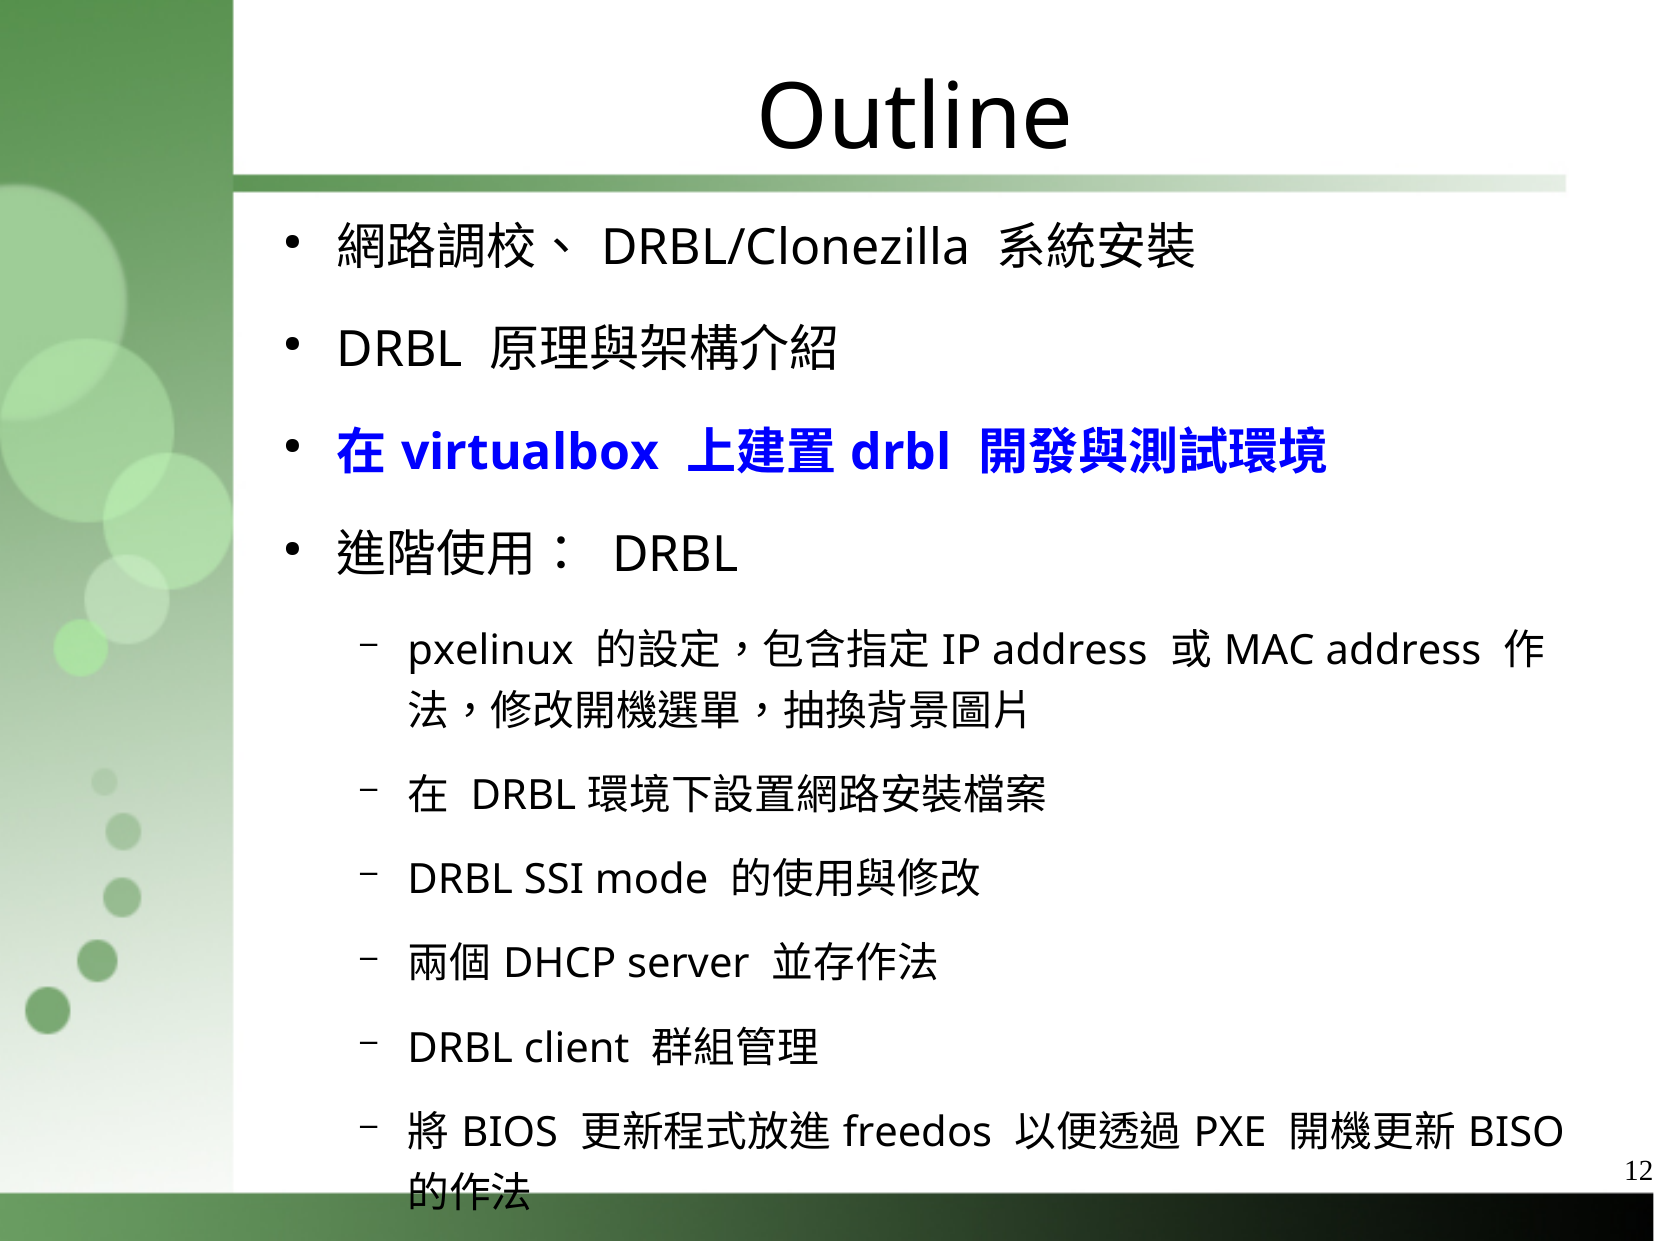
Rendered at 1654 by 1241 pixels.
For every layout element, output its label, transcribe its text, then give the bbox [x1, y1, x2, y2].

list 網路調校、DRBL/Clonezilla 系統安裝 DRBL 原理與架構介紹 在virtualbox 上建置drbl 開發與測試環境 進階使用： DRBL pxelinux 的設定，包含指定IP address 或MAC address 作法，修改開機選單，抽換背景圖片 在 DRBL環境下設置網路安裝檔案 DRBL SSI mode 的使用與修改 兩個DHCP server 並存作法 DRBL client 群組管理 將BIOS 更新程式放進freedos 以便透過PXE 開機更新BISO 的作法 在DRBL server 上製作Linux 套件網路安裝隨身碟 如何在DRBL上建置SAN (AoE, iSCSI)開機環境 [265, 206, 1625, 1182]
title Outline [236, 49, 1595, 178]
picture [0, 0, 1654, 1241]
